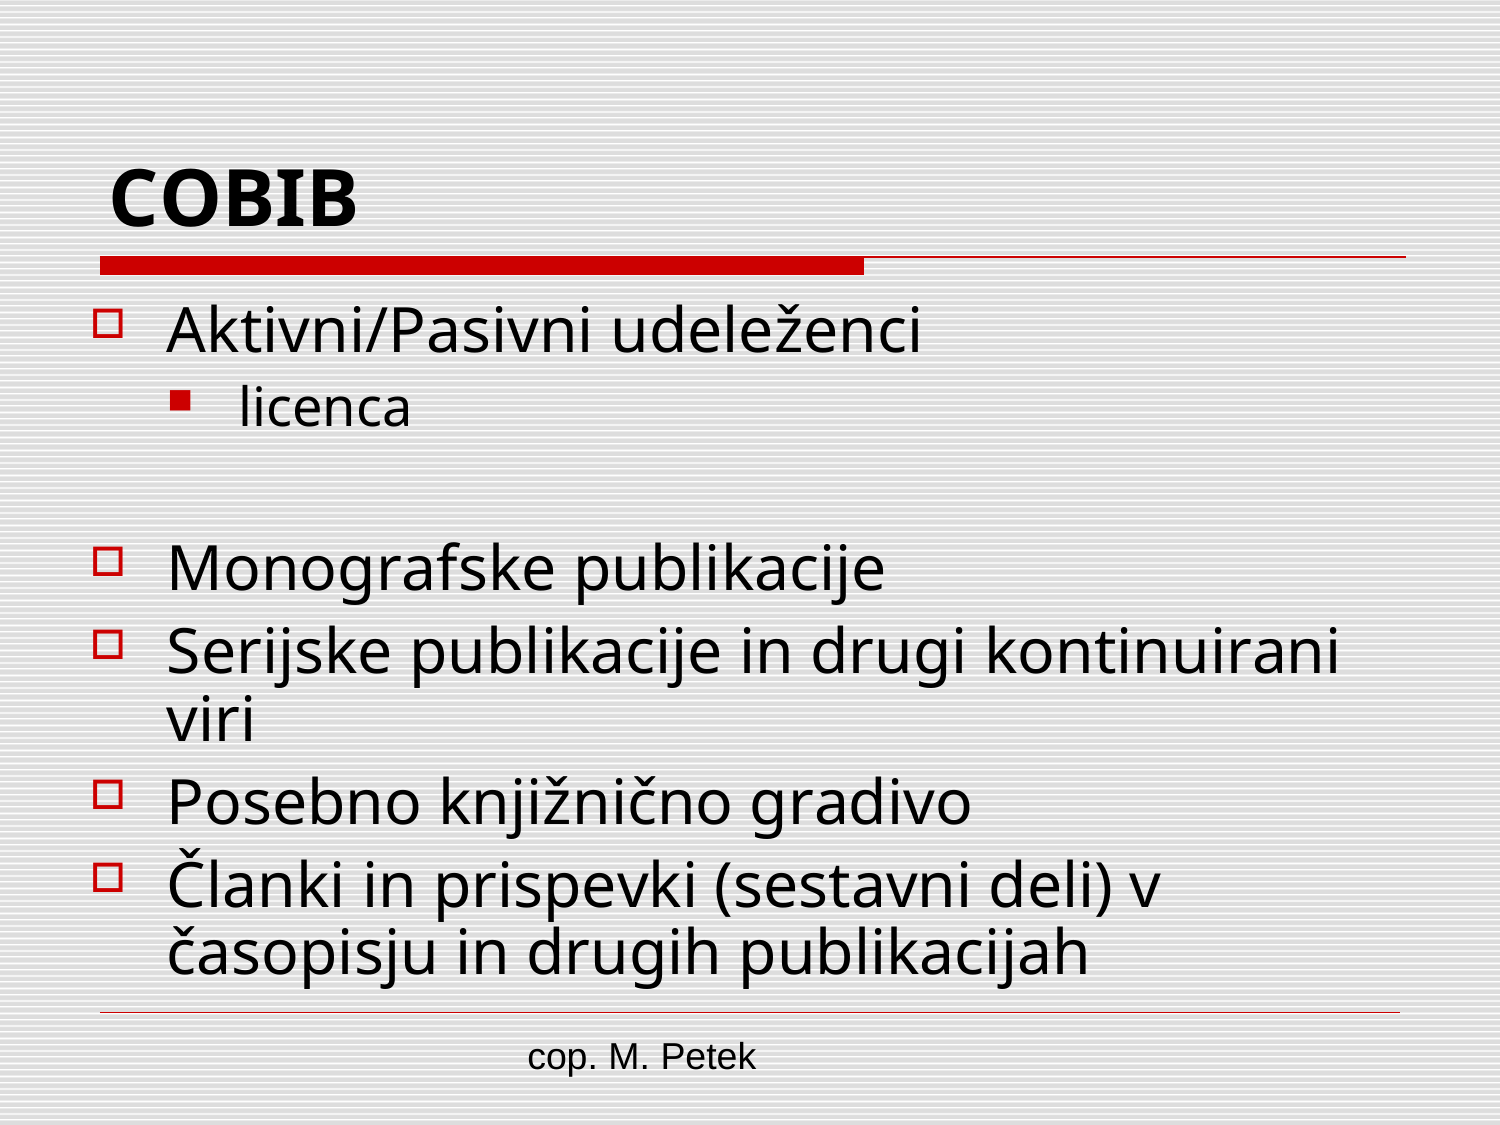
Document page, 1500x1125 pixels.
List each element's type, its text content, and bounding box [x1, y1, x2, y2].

list Aktivni/Pasivni udeleženci licenca Monografske publikacije Serijske publikacije in drugi kontinuirani viri Posebno knjižnično gradivo Članki in prispevki (sestavni deli) v časopisju in drugih publikacijah [74, 290, 1459, 1012]
picture [0, 0, 1500, 1125]
title COBIB [94, 49, 1407, 250]
